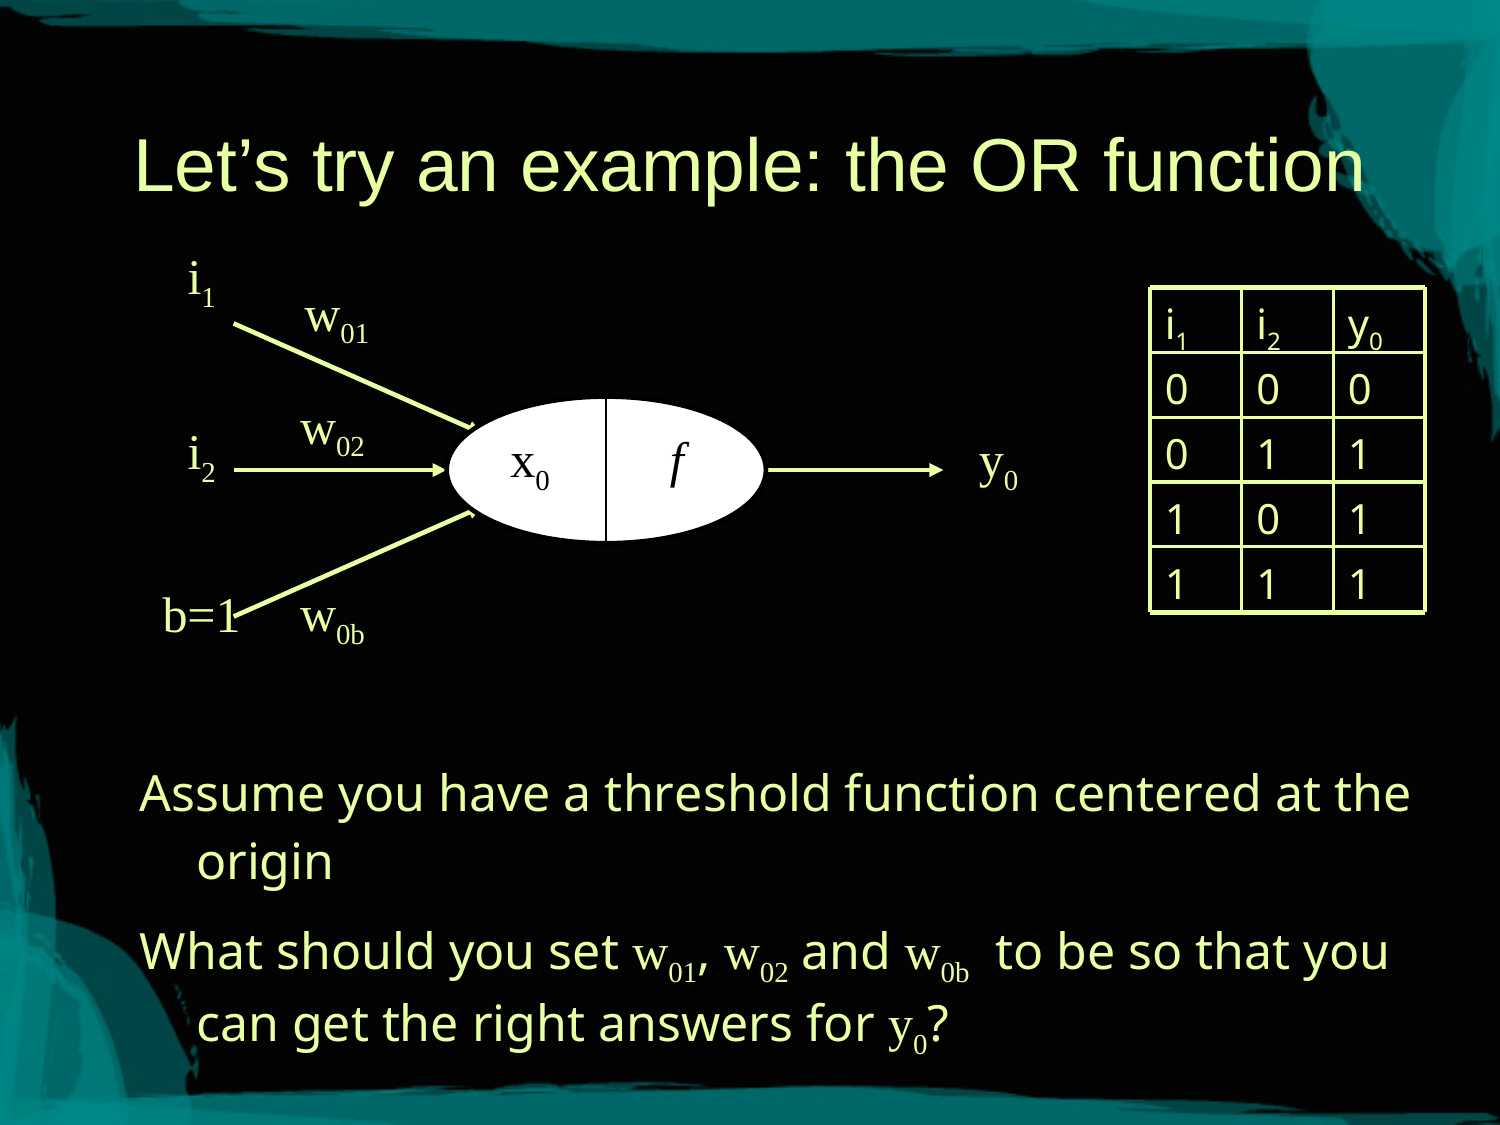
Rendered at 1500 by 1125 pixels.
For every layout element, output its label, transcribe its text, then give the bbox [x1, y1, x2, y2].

text_box w02 [300, 399, 372, 474]
text_box i2 [1243, 290, 1332, 351]
text_box 0 [1335, 354, 1423, 416]
text_box 0 [1152, 419, 1240, 480]
text_box y0 [1335, 290, 1423, 351]
text_box 1 [1152, 548, 1240, 610]
text_box f [670, 433, 703, 507]
text_box 1 [1335, 548, 1423, 610]
text_box x0 [510, 433, 575, 507]
text_box y0 [978, 433, 1051, 507]
title Let’s try an example: the OR function [87, 69, 1413, 263]
text_box i1 [187, 249, 259, 324]
text_box i1 [1152, 290, 1240, 351]
text_box i2 [187, 424, 259, 499]
picture [0, 0, 1500, 1125]
text_box b=1 [169, 611, 181, 630]
text_box w0b [300, 587, 372, 661]
text_box 0 [1152, 354, 1240, 416]
text_box 1 [1243, 548, 1332, 610]
text_box [446, 396, 766, 544]
text_box 1 [1152, 484, 1240, 545]
text_box w01 [304, 286, 376, 360]
text_box 1 [1335, 484, 1423, 545]
text_box 0 [1243, 354, 1332, 416]
text_box b=1 [162, 587, 259, 662]
list Assume you have a threshold function centered at the origin What should you set w01, w02 and w0b to be so that you can get the right answers for y0? [124, 750, 1438, 1051]
text_box 1 [1243, 419, 1332, 480]
text_box 1 [1335, 419, 1423, 480]
text_box 0 [1243, 484, 1332, 545]
